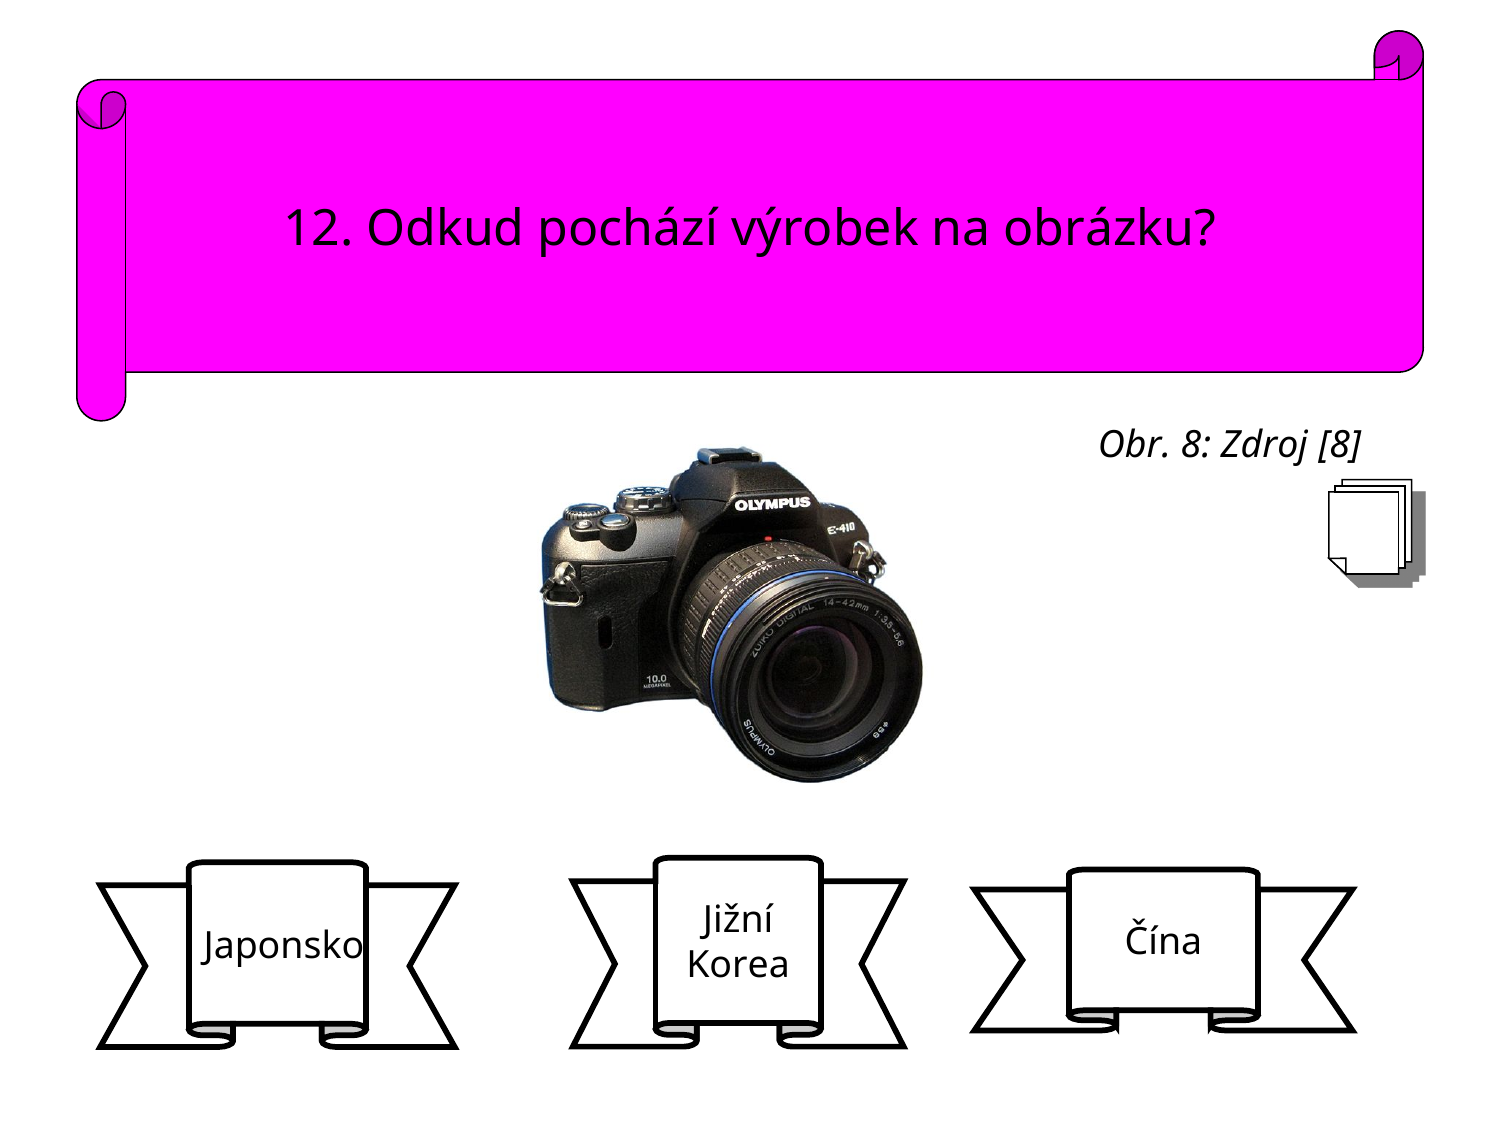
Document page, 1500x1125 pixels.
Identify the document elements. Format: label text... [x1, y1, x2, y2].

text_box Čína [974, 869, 1353, 1031]
text_box Japonsko [100, 862, 455, 1047]
text_box Obr. 8: Zdroj [8] [1083, 412, 1441, 474]
text_box 12. Odkud pochází výrobek na obrázku? [76, 107, 126, 421]
text_box Jižní Korea [572, 857, 904, 1047]
picture [525, 397, 963, 835]
text_box 12. Odkud pochází výrobek na obrázku? [76, 59, 1424, 373]
text_box [1328, 479, 1412, 575]
